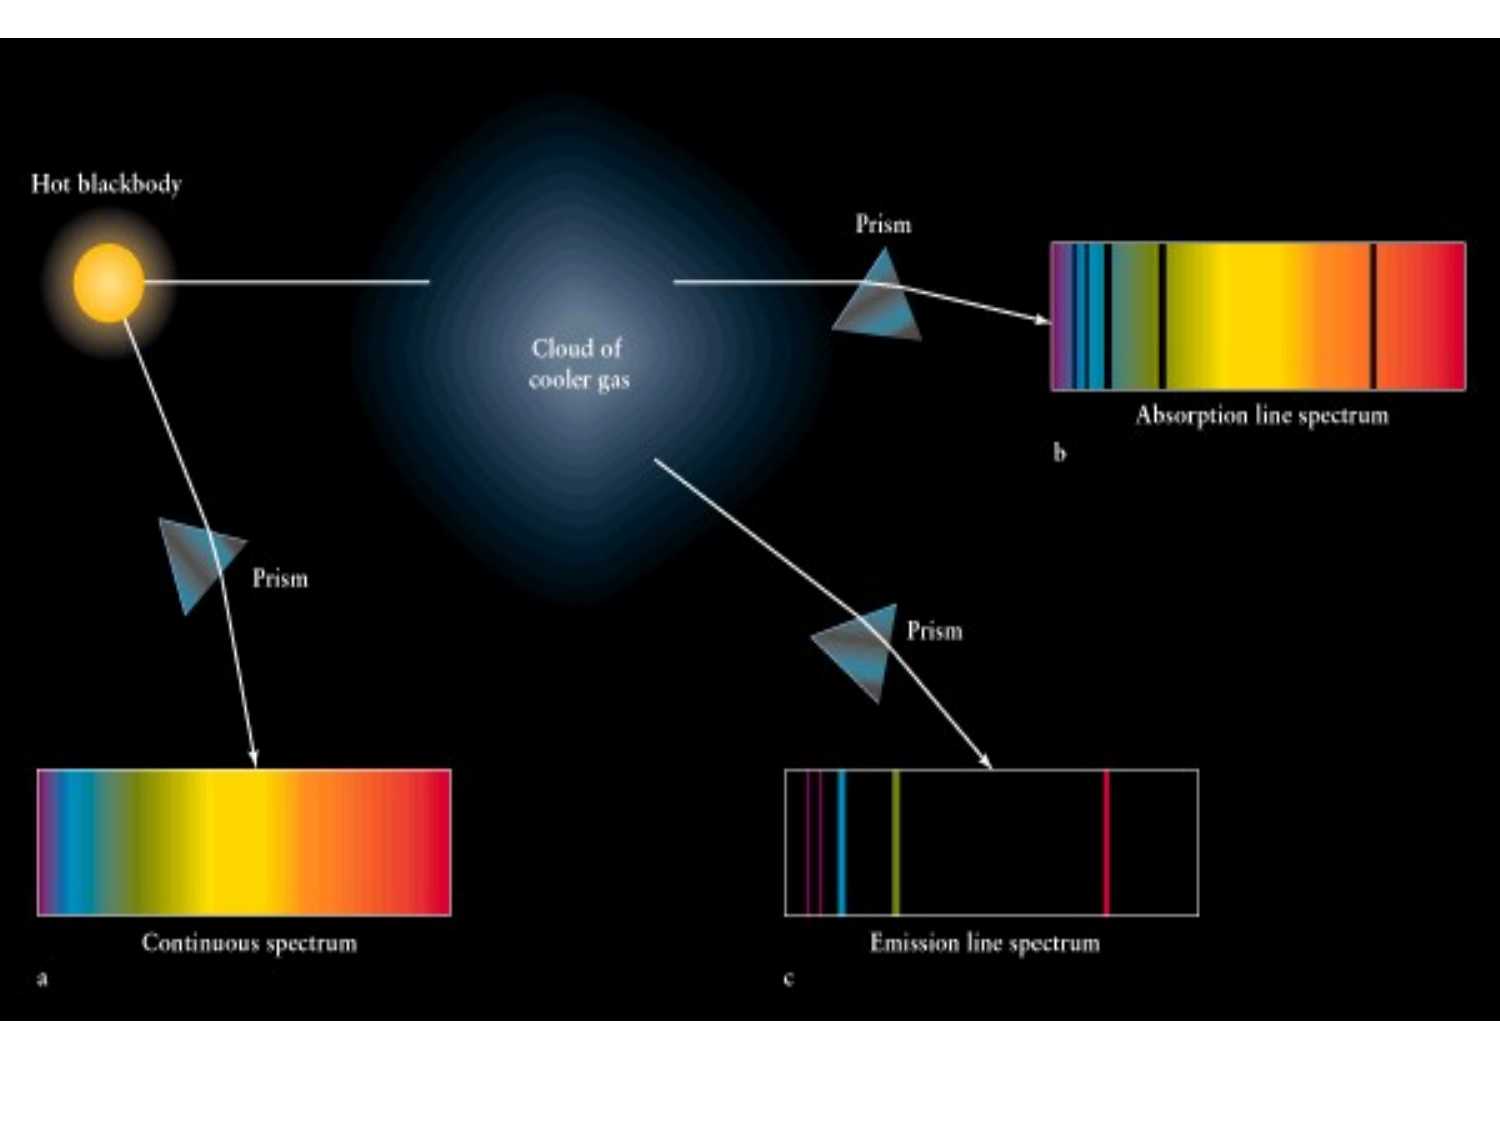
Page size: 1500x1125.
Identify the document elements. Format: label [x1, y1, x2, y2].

picture [0, 38, 1500, 1021]
